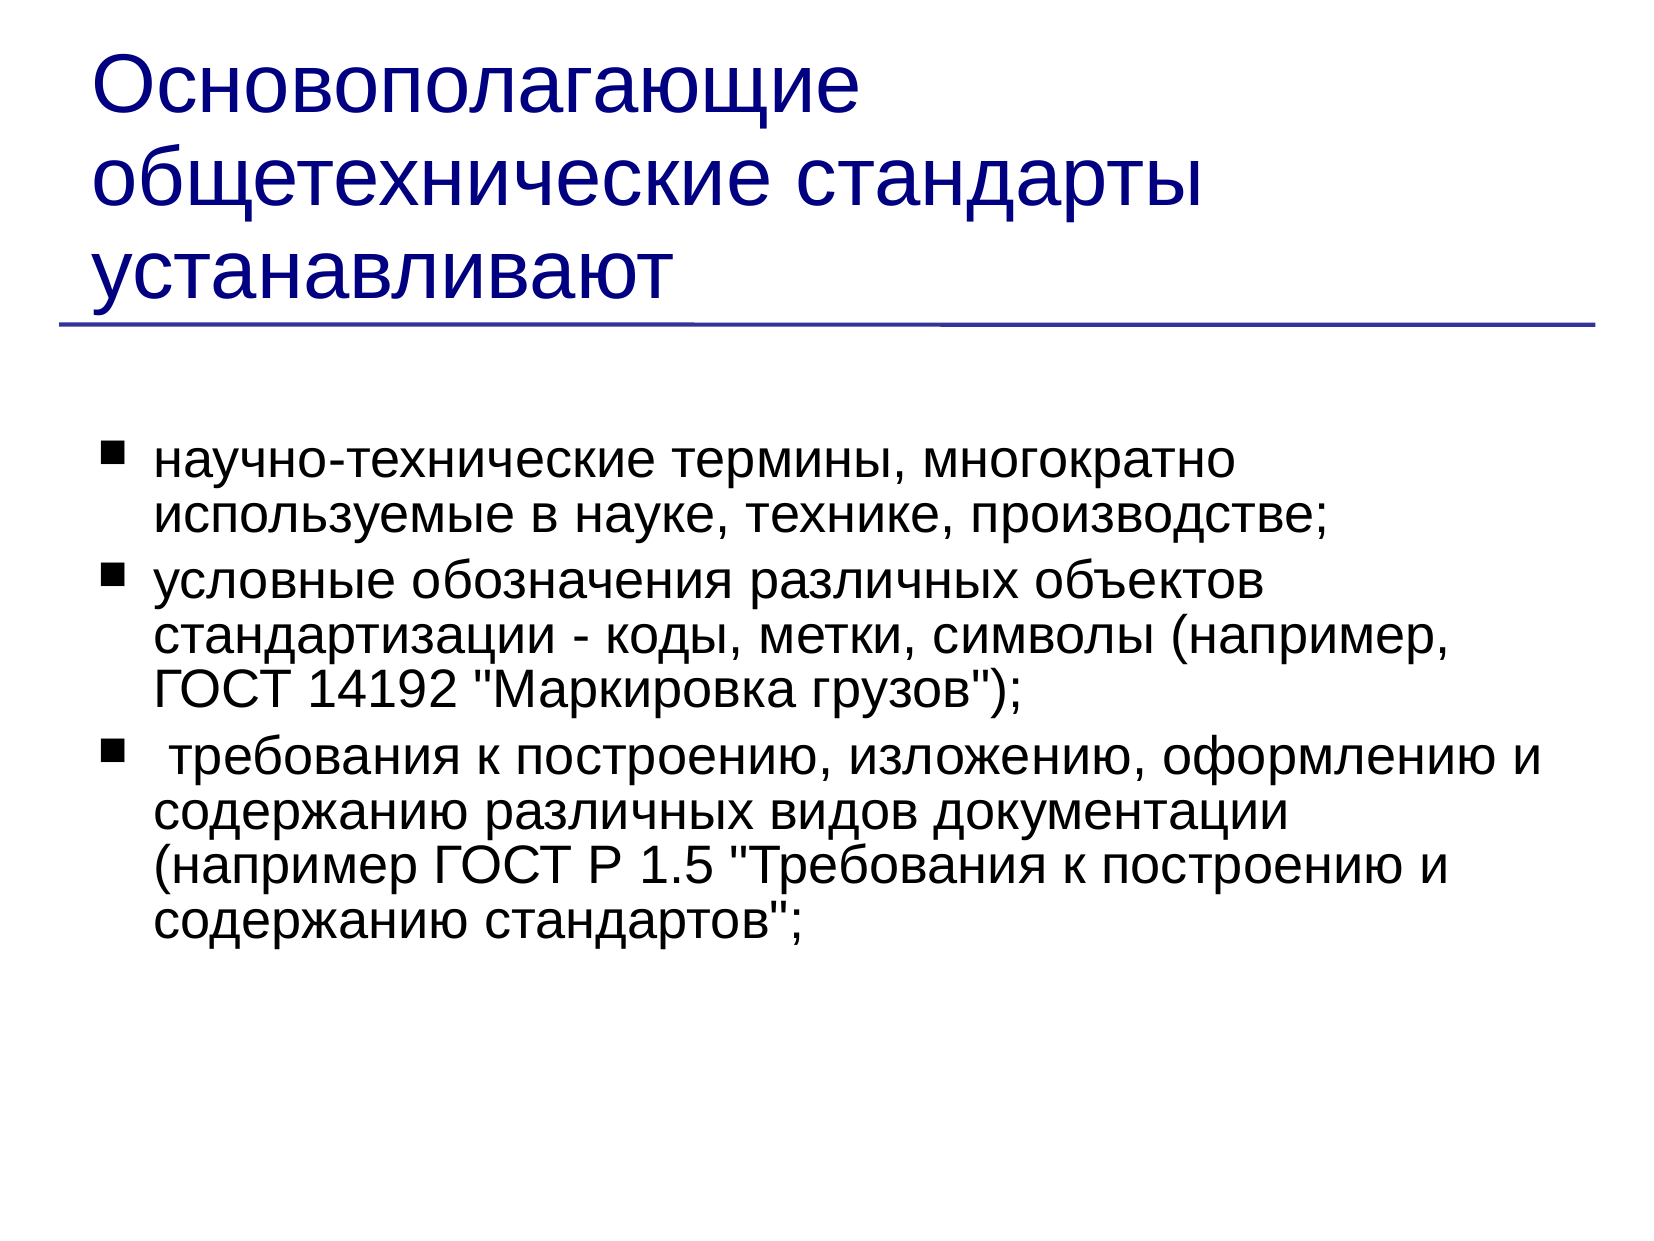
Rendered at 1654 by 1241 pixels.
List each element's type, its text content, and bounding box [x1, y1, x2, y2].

title Основополагающие общетехнические стандарты устанавливают [76, 29, 1565, 322]
list научно-технические термины, многократно используемые в науке, технике, производстве; условные обозначения различных объектов стандартизации - коды, метки, символы (например, ГОСТ 14192 "Маркировка грузов"); требования к построению, изложению, оформлению и содержанию различных видов документации (например ГОСТ Р 1.5 "Требования к построению и содержанию стандартов"; [82, 358, 1571, 1061]
